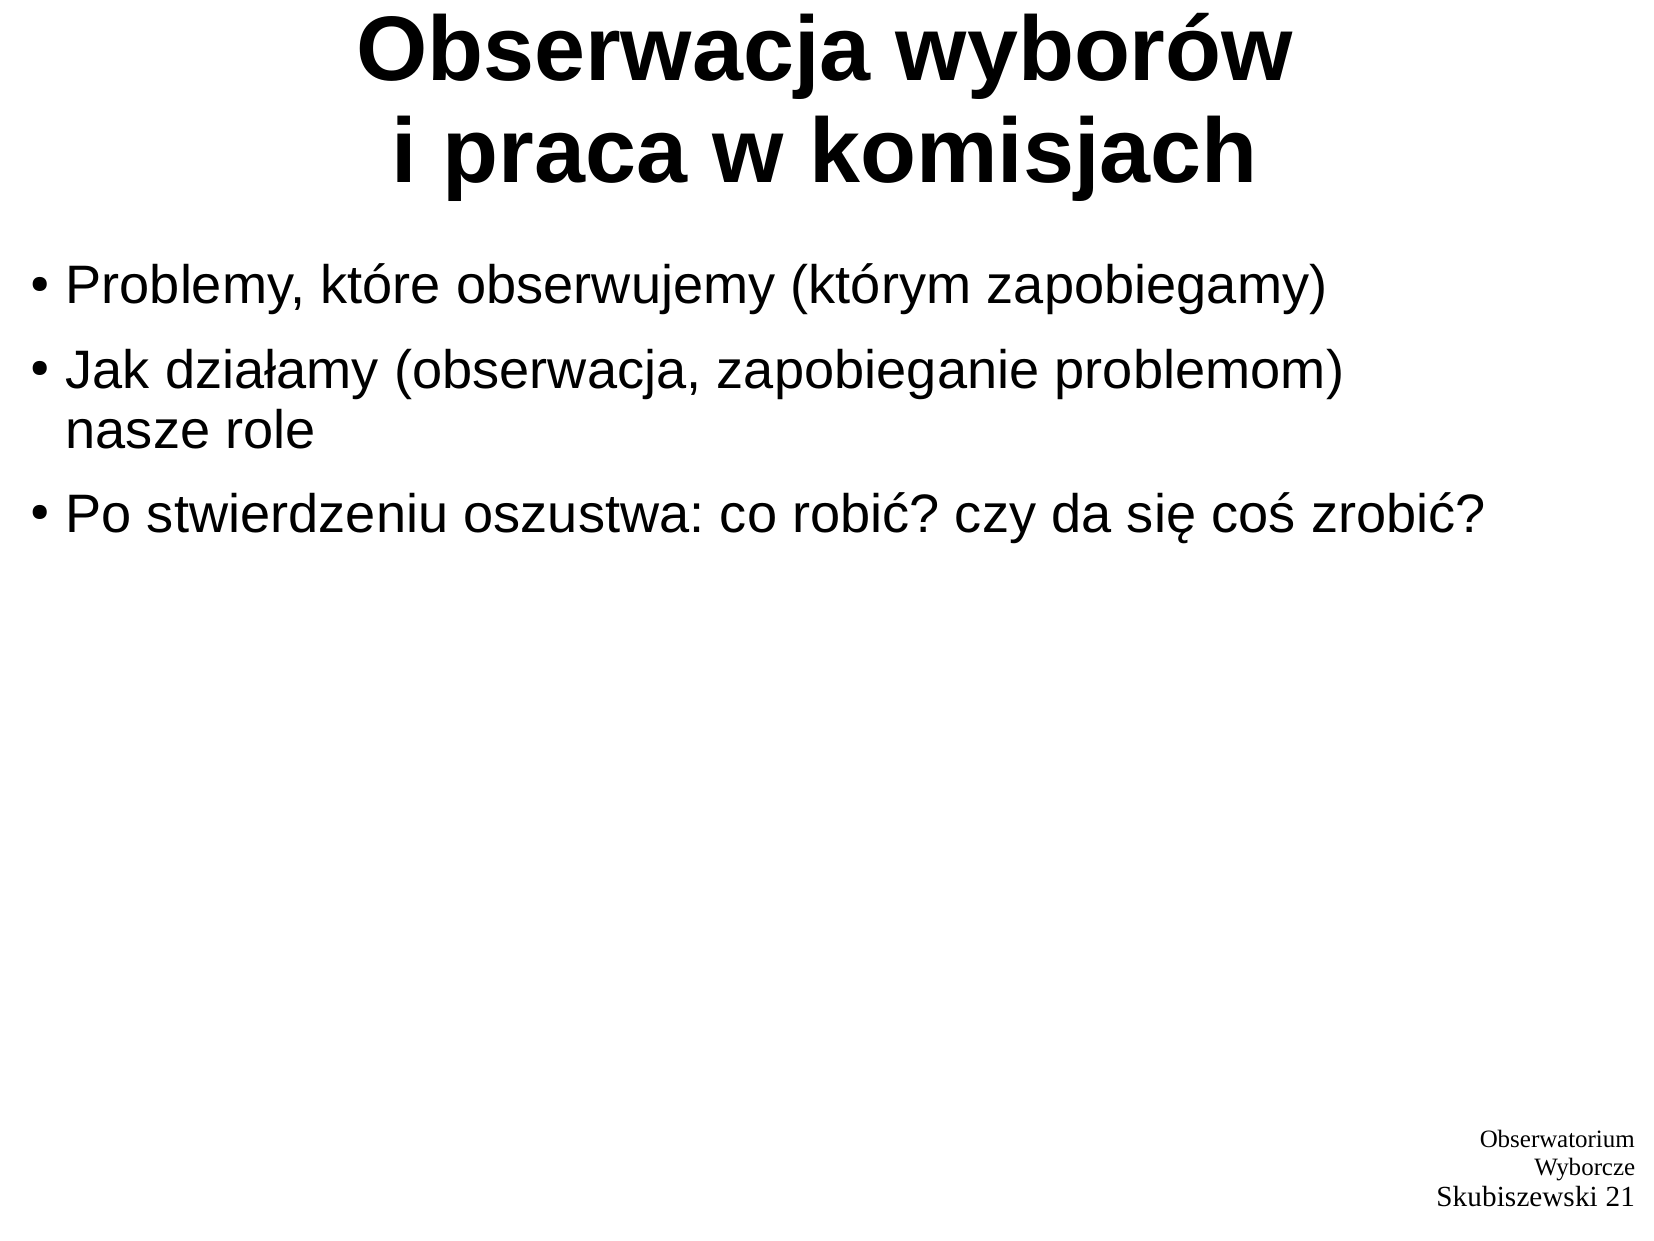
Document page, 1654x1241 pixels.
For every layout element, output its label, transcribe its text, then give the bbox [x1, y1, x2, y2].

list Problemy, które obserwujemy (którym zapobiegamy) Jak działamy (obserwacja, zapobieganie problemom) nasze role Po stwierdzeniu oszustwa: co robić? czy da się coś zrobić? [30, 255, 1621, 1241]
title Obserwacja wyborów i praca w komisjach [80, 0, 1570, 203]
